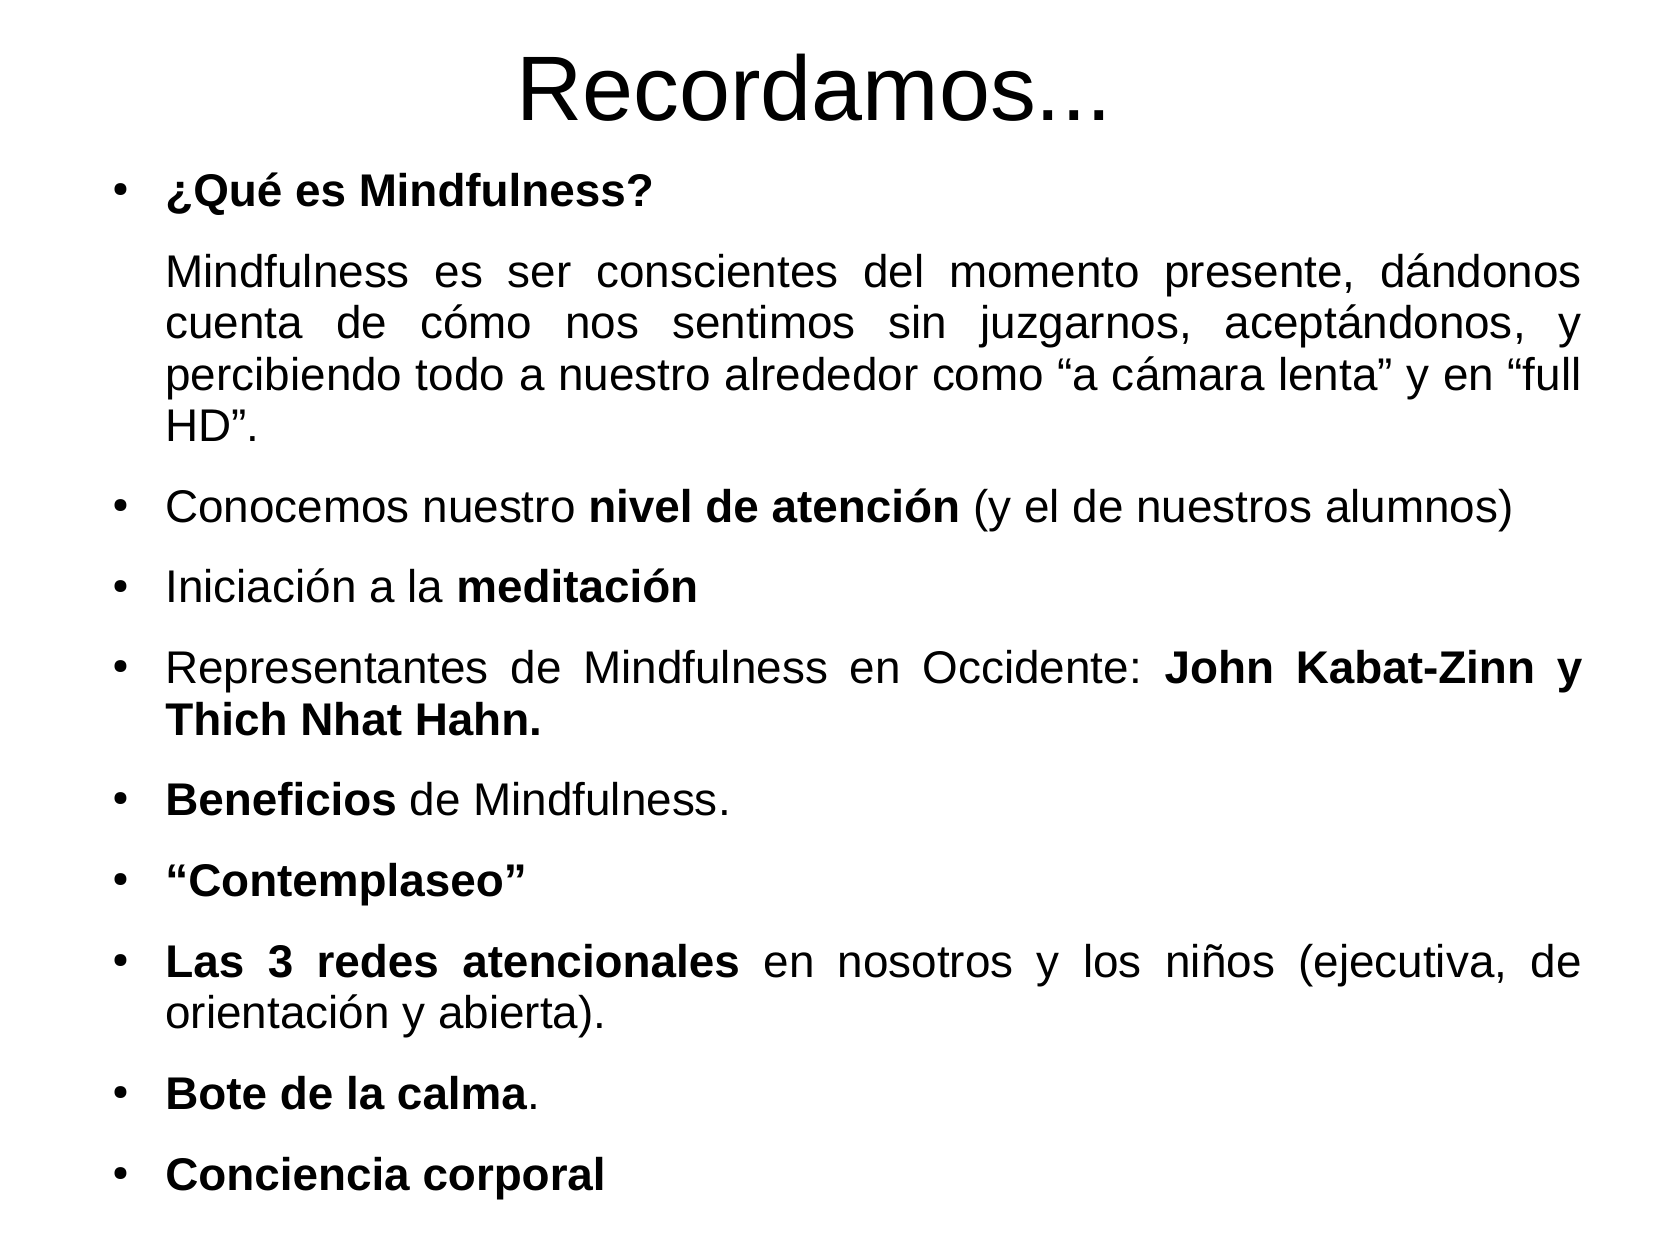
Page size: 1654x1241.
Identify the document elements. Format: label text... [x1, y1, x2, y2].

list ¿Qué es Mindfulness? Mindfulness es ser conscientes del momento presente, dándonos cuenta de cómo nos sentimos sin juzgarnos, aceptándonos, y percibiendo todo a nuestro alrededor como “a cámara lenta” y en “full HD”. Conocemos nuestro nivel de atención (y el de nuestros alumnos) Iniciación a la meditación Representantes de Mindfulness en Occidente: John Kabat-Zinn y Thich Nhat Hahn. Beneficios de Mindfulness. “Contemplaseo” Las 3 redes atencionales en nosotros y los niños (ejecutiva, de orientación y abierta). Bote de la calma. Conciencia corporal [94, 165, 1583, 1211]
title Recordamos... [70, 23, 1559, 154]
